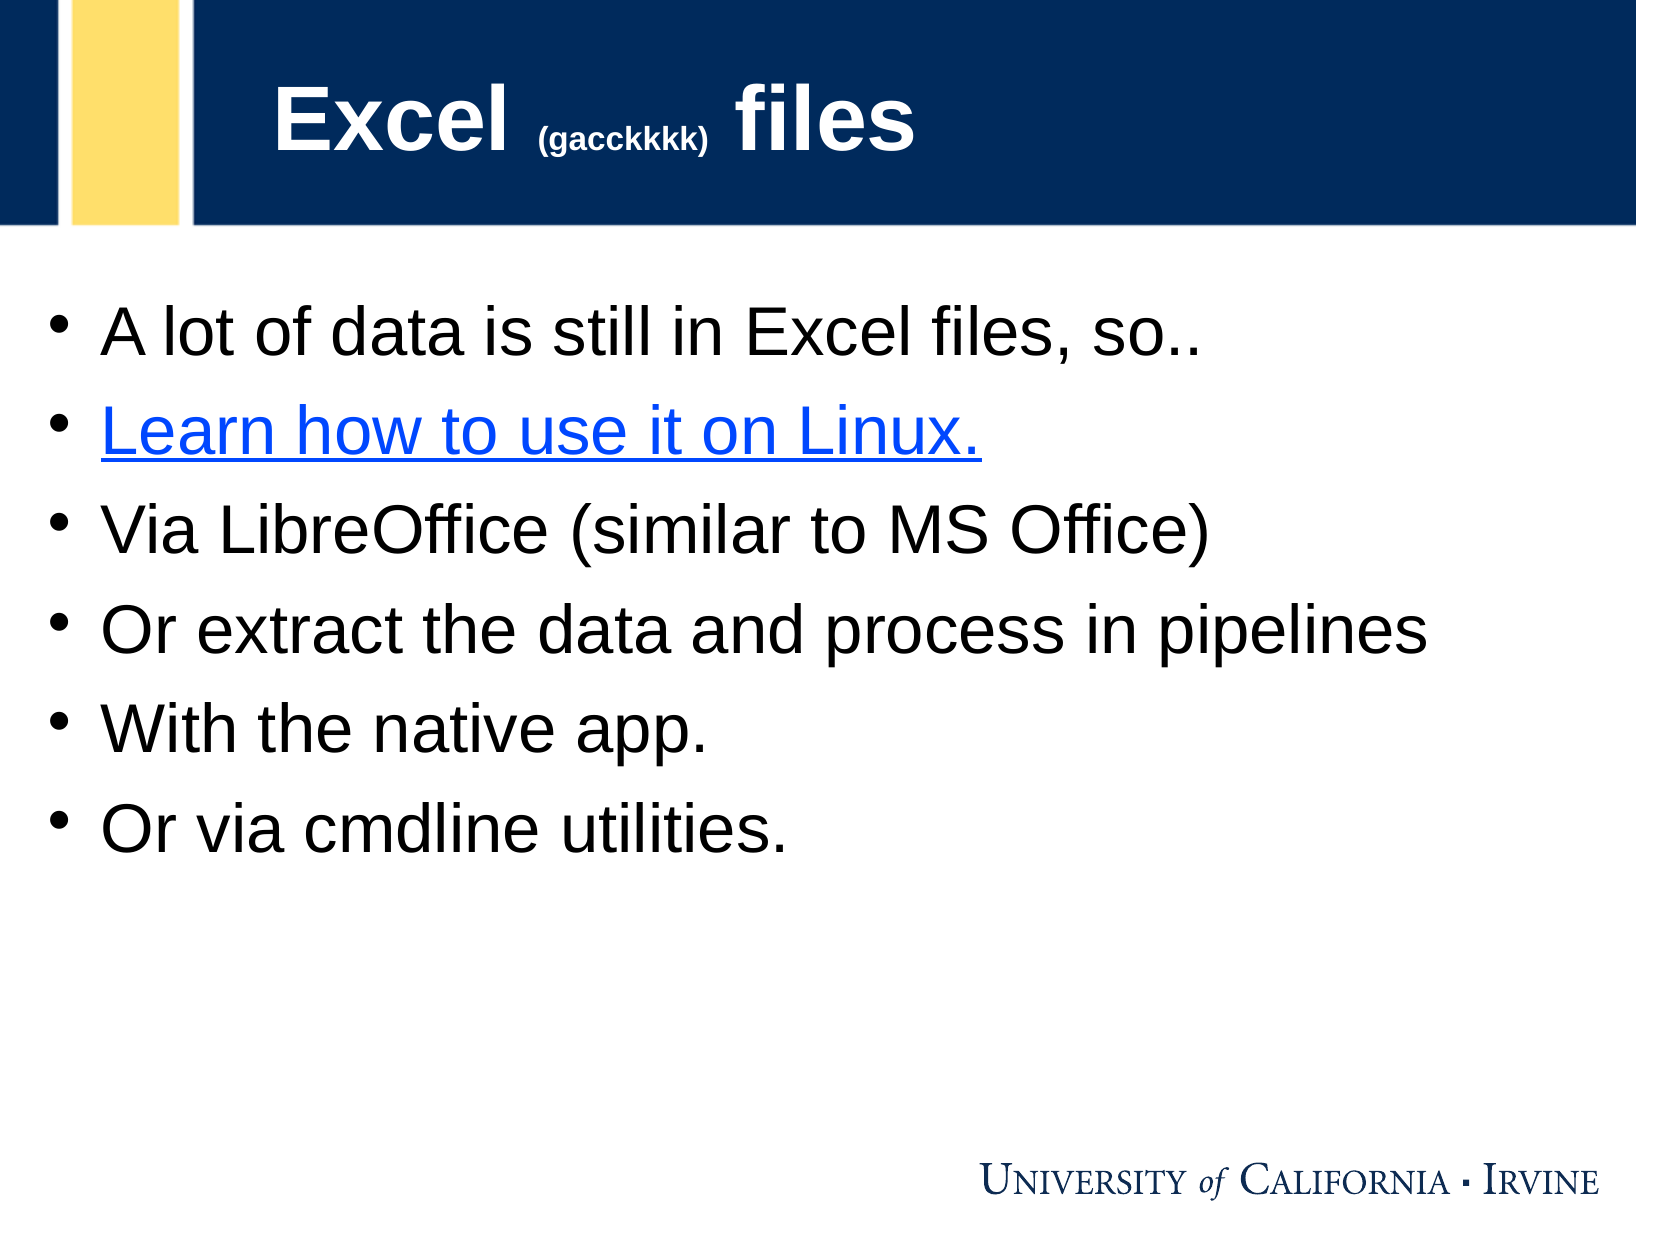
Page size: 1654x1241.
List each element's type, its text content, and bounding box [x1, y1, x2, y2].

picture [0, 0, 1636, 1241]
text_box A lot of data is still in Excel files, so.. Learn how to use it on Linux. Via LibreOffice (similar to MS Office) Or extract the data and process in pipelines With the native app. Or via cmdline utilities. [15, 278, 1591, 1141]
subtitle [39, 268, 1615, 1130]
title Excel (gacckkkk) files [257, 0, 1654, 228]
